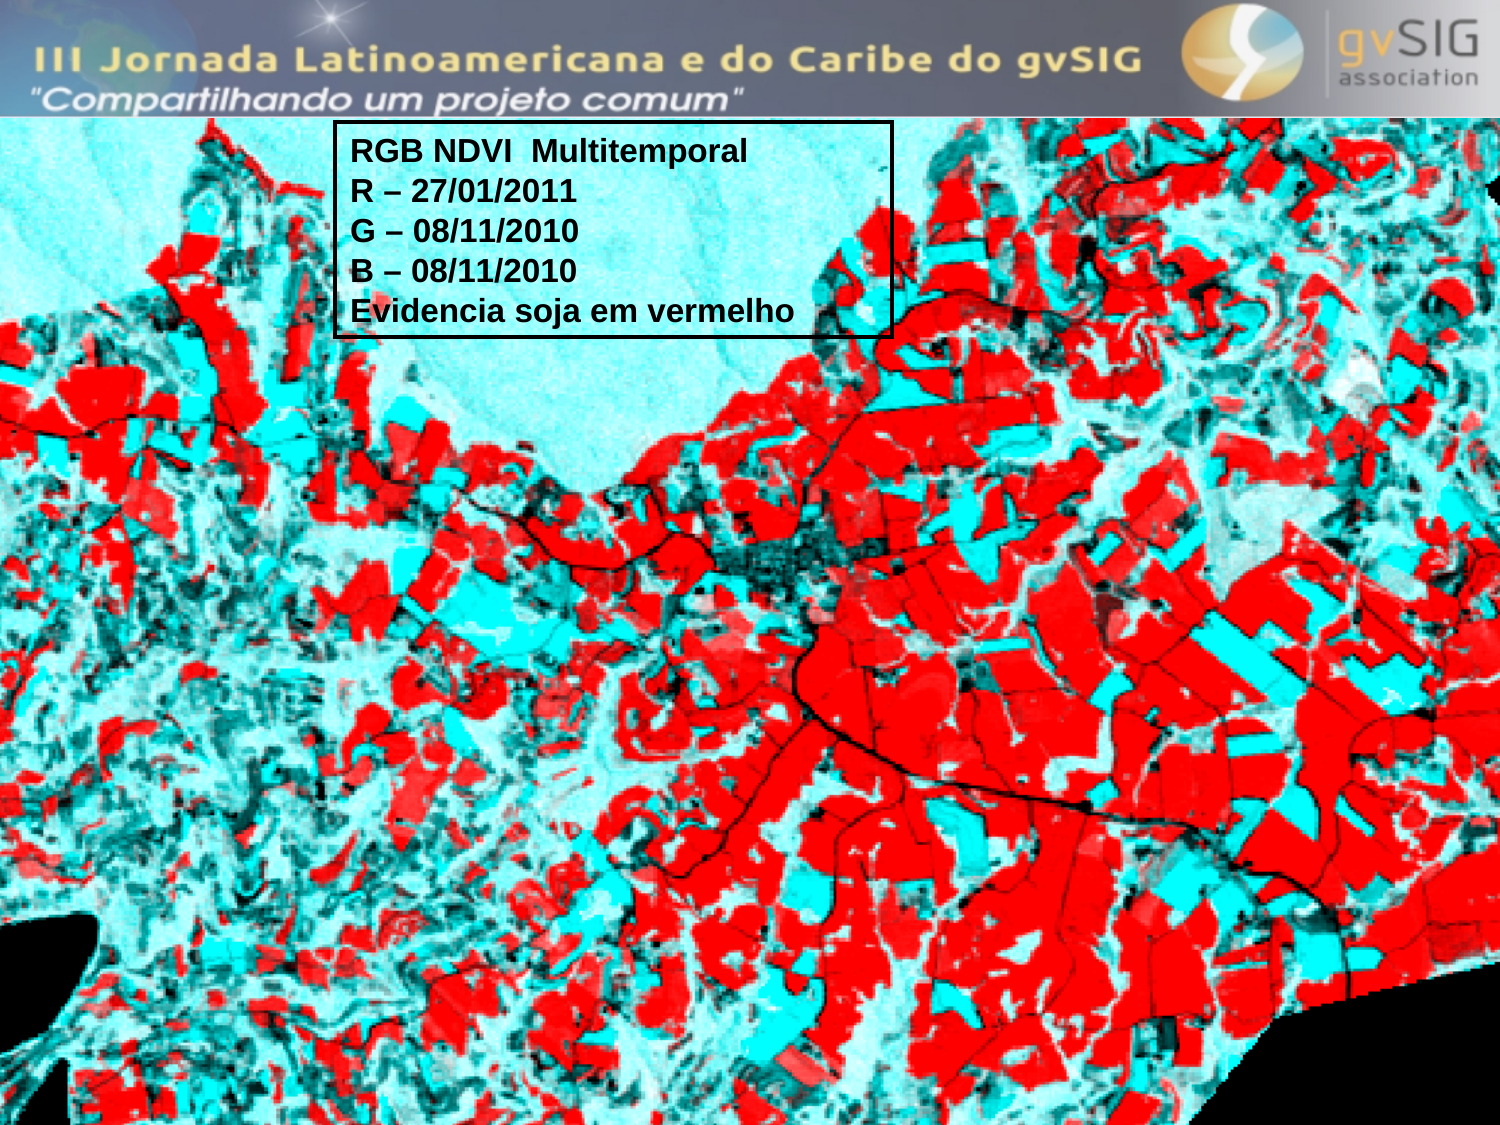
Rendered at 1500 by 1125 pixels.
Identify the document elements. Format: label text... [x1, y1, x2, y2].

text_box RGB NDVI Multitemporal R – 27/01/2011 G – 08/11/2010 B – 08/11/2010 Evidencia soja em vermelho [335, 121, 892, 337]
text_box [0, 118, 1500, 1125]
picture [0, 0, 1500, 118]
